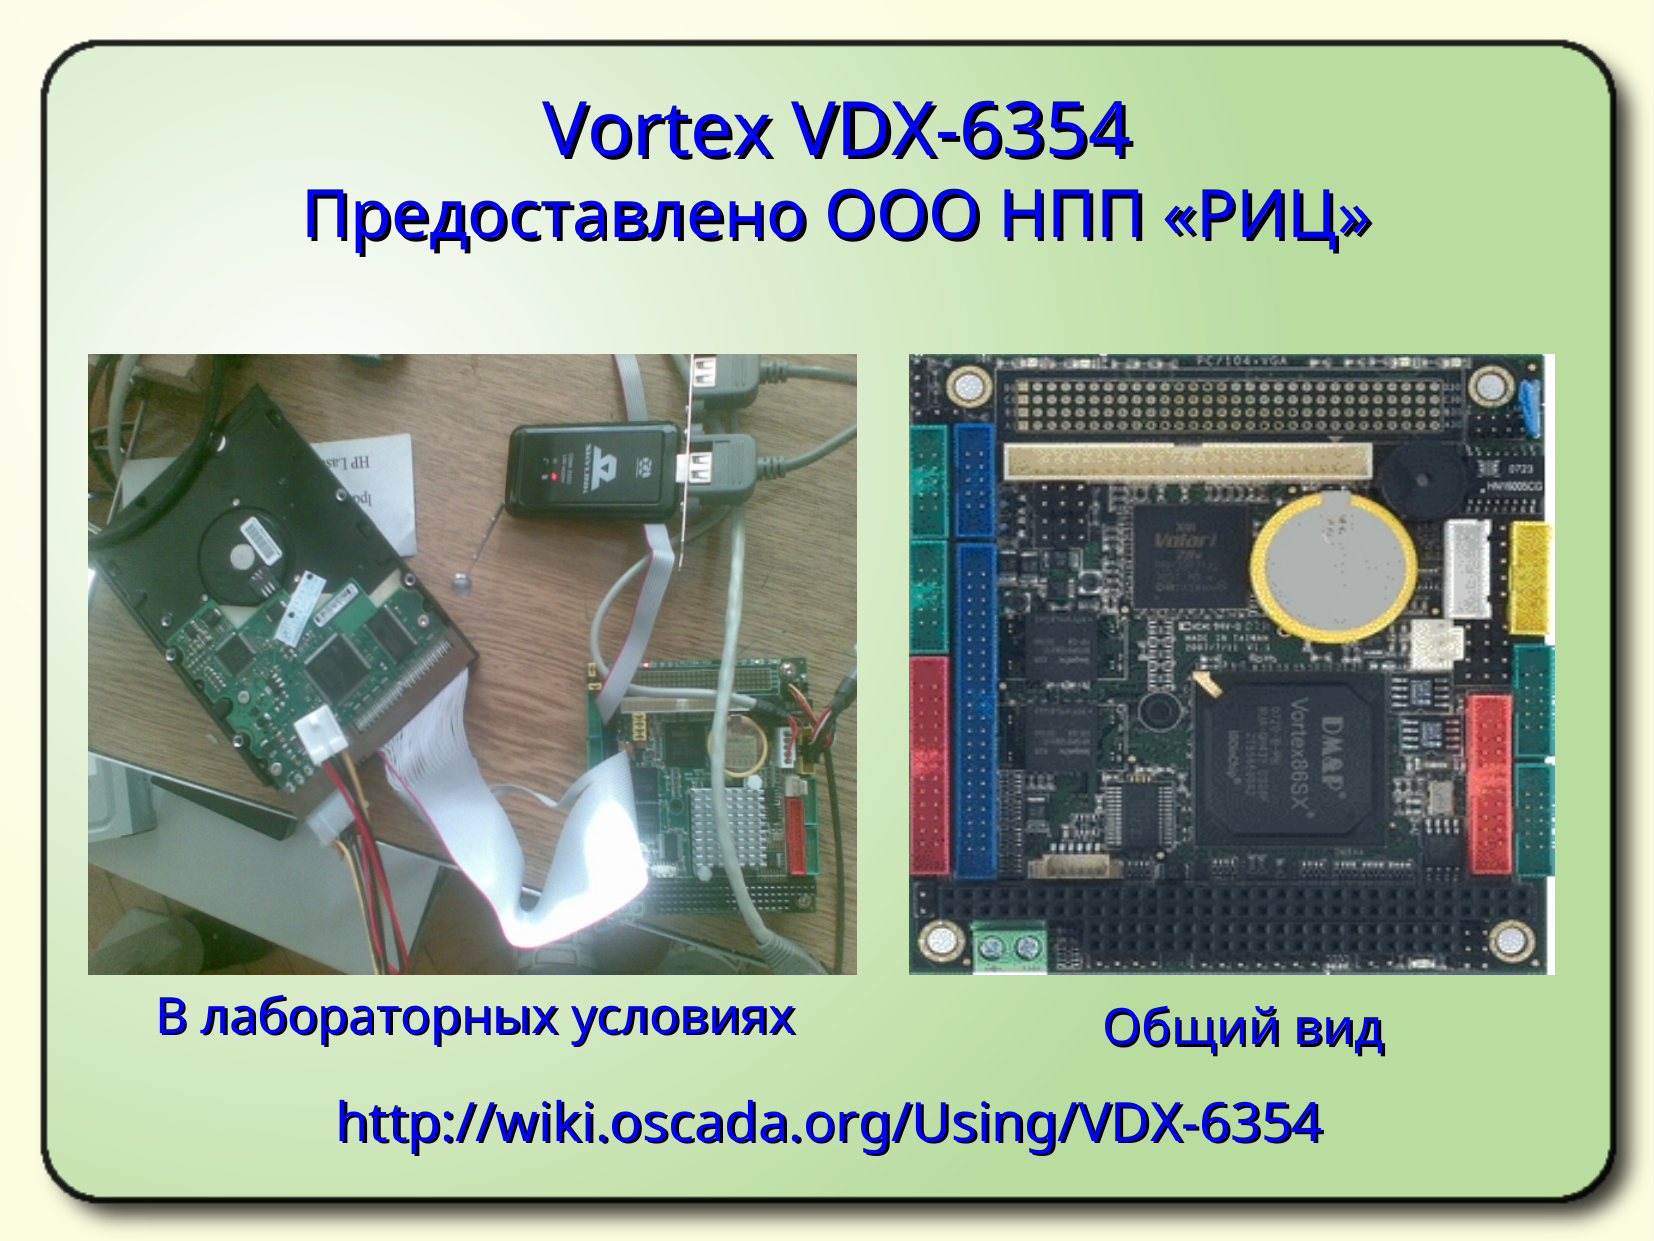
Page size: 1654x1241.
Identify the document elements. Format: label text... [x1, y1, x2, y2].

title Vortex VDX-6354 Предоставлено ООО НПП «РИЦ» [293, 79, 1381, 252]
picture [0, 0, 1654, 1241]
title http://wiki.oscada.org/Using/VDX-6354 [124, 1074, 1536, 1164]
title Общий вид [1101, 980, 1385, 1069]
title В лабораторных условиях [147, 968, 804, 1058]
